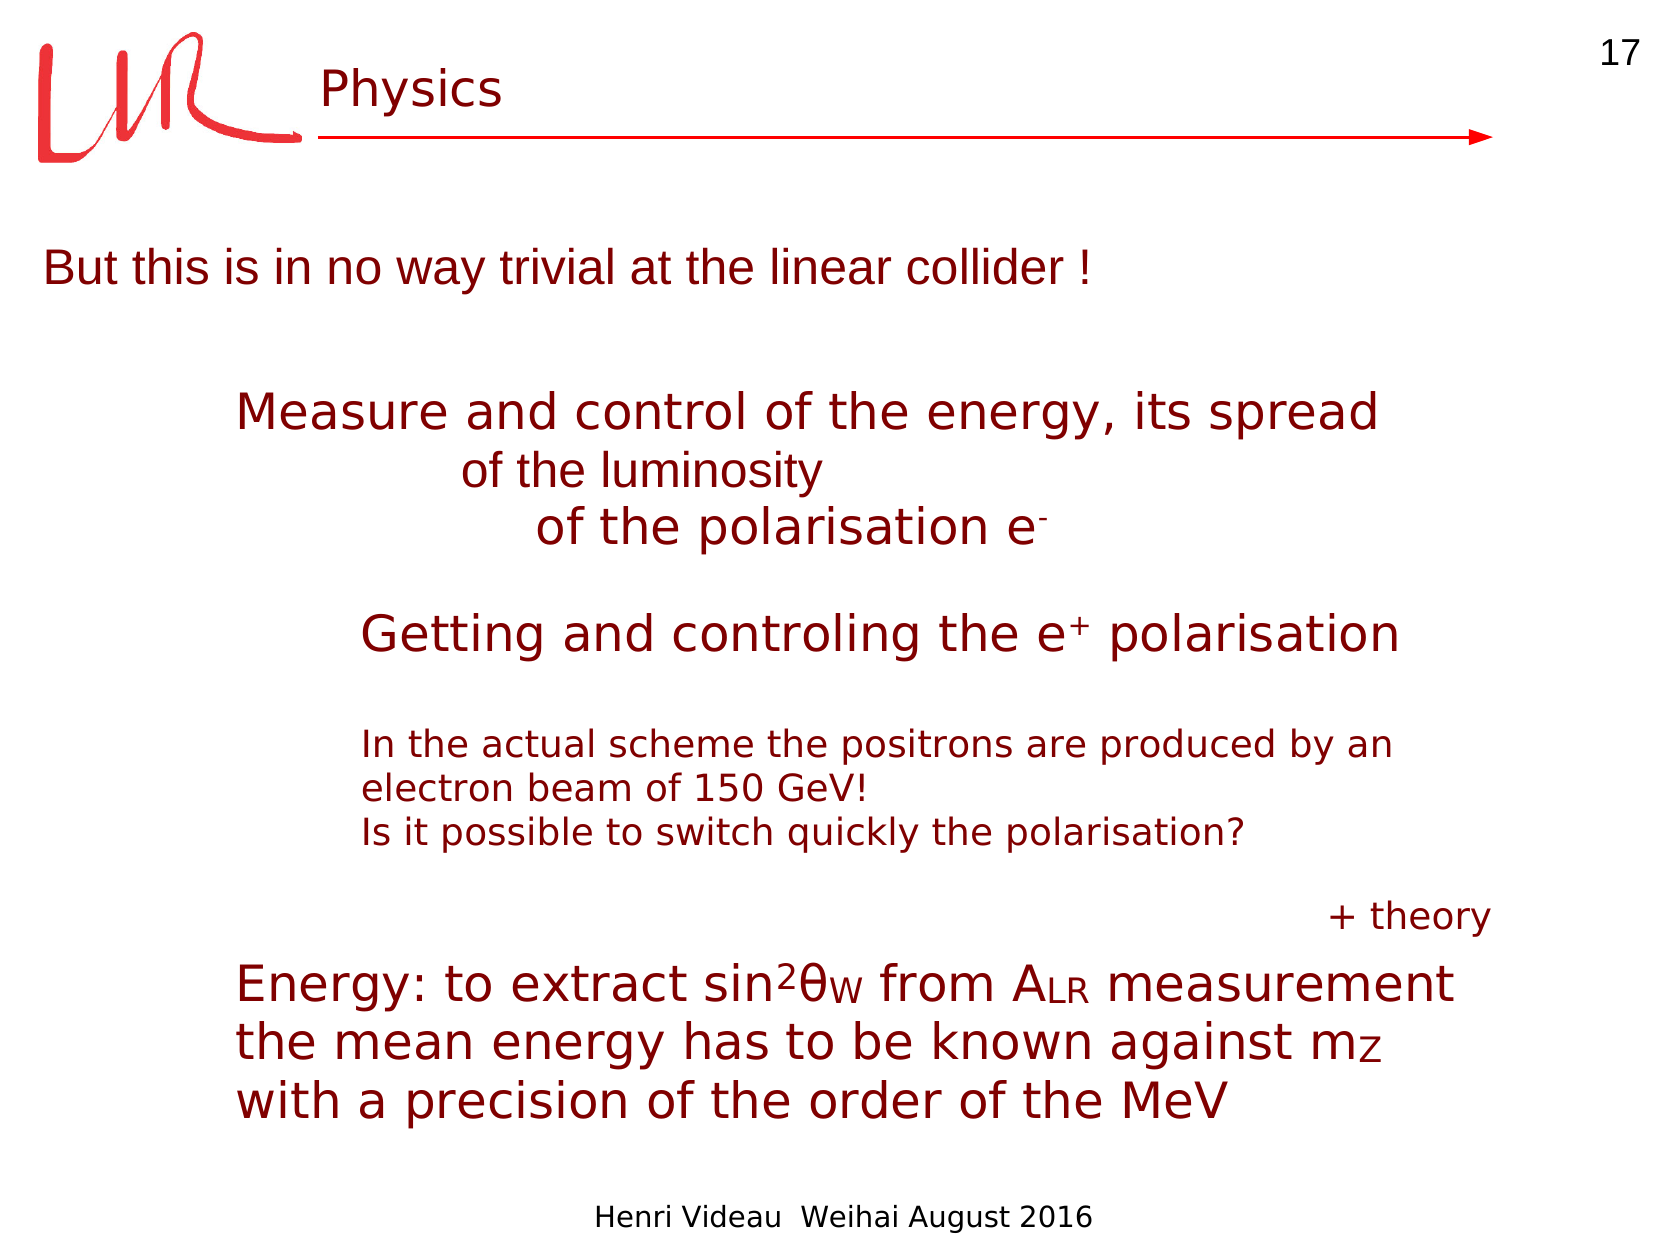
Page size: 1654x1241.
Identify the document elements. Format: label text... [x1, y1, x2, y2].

picture [38, 32, 302, 163]
text_box But this is in no way trivial at the linear collider ! [42, 238, 1099, 295]
text_box + theory [1326, 894, 1507, 955]
text_box Getting and controling the e+ polarisation In the actual scheme the positrons are produced by an electron beam of 150 GeV! Is it possible to switch quickly the polarisation? [360, 605, 1544, 957]
text_box Energy: to extract sin2θW from ALR measurement the mean energy has to be known against mZ with a precision of the order of the MeV [235, 954, 1467, 1154]
text_box Measure and control of the energy, its spread of the luminosity of the polarisation e- [235, 383, 1381, 558]
